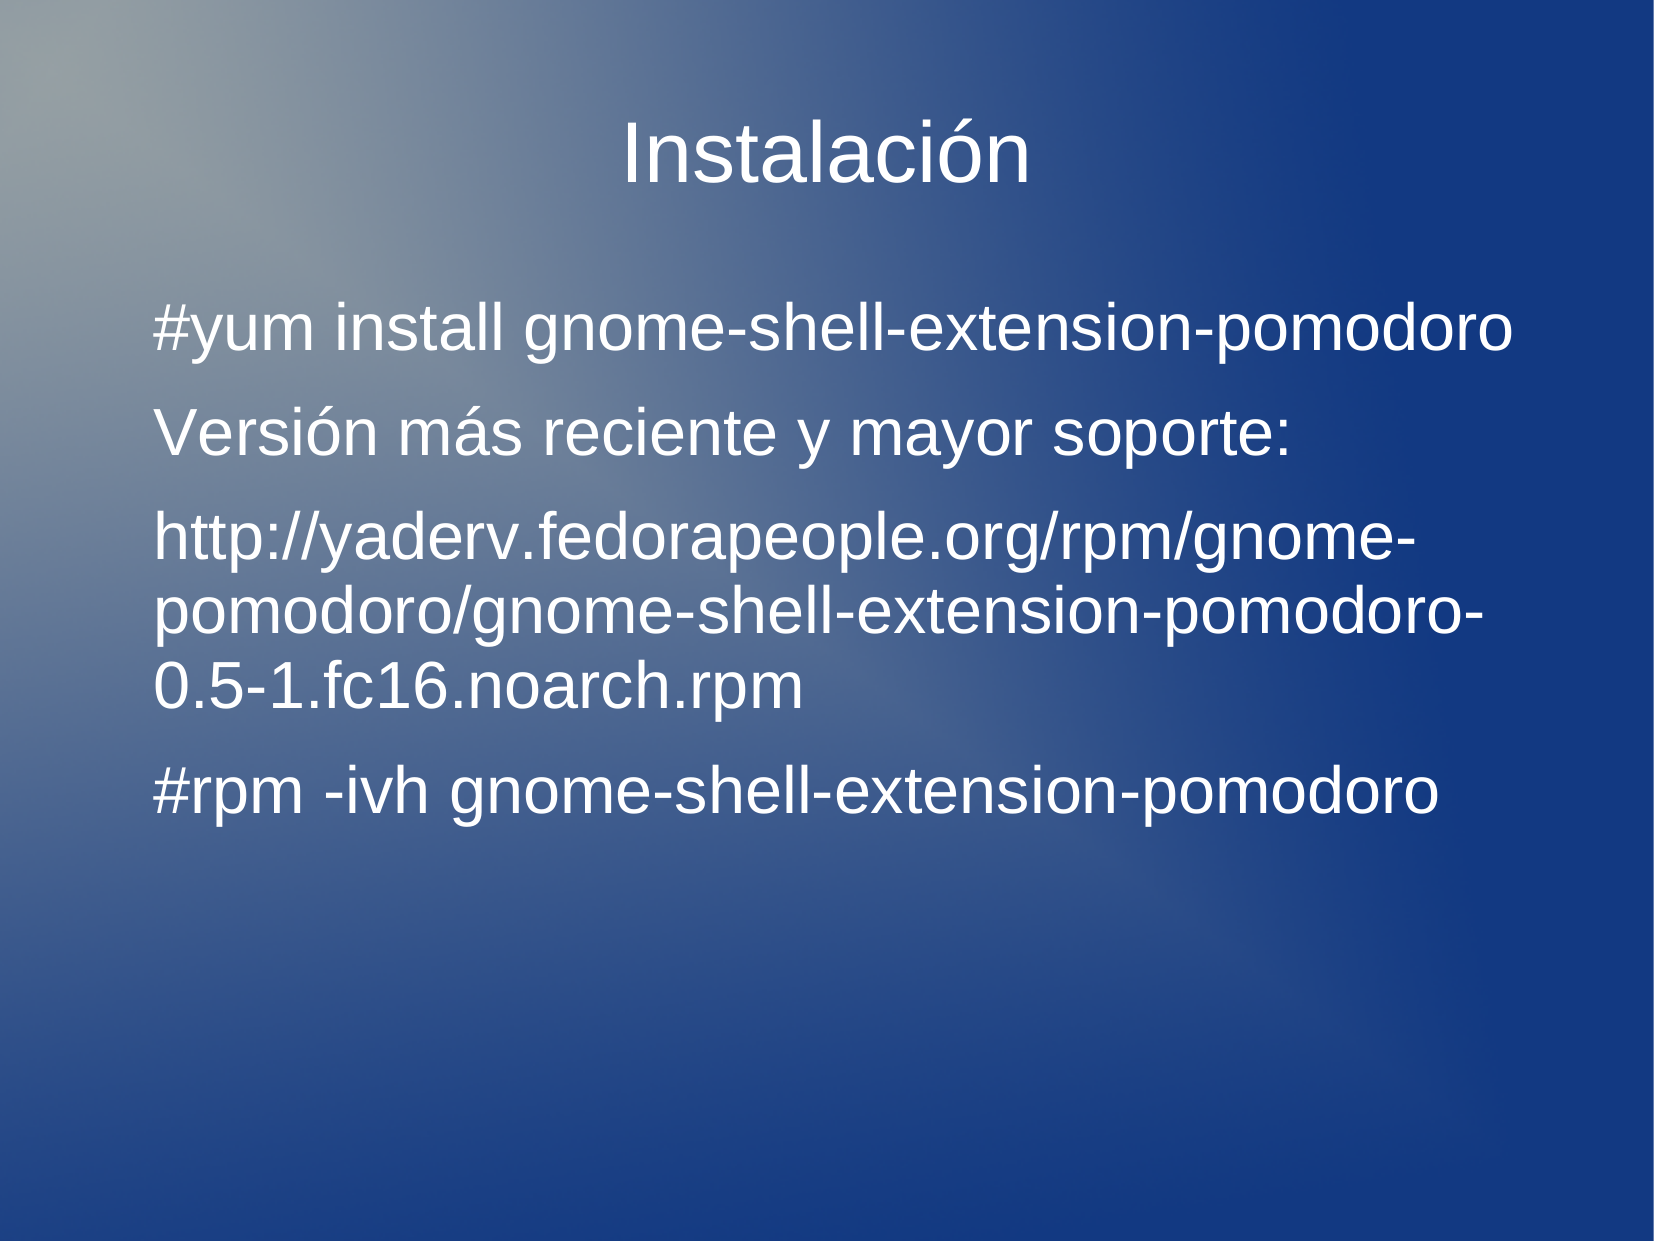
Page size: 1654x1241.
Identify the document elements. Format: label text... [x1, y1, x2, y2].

title Instalación [82, 49, 1571, 257]
list #yum install gnome-shell-extension-pomodoro Versión más reciente y mayor soporte: http://yaderv.fedorapeople.org/rpm/gnome-pomodoro/gnome-shell-extension-pomodoro-0.5-1.fc16.noarch.rpm #rpm -ivh gnome-shell-extension-pomodoro [82, 290, 1571, 1109]
picture [0, 0, 1654, 1241]
